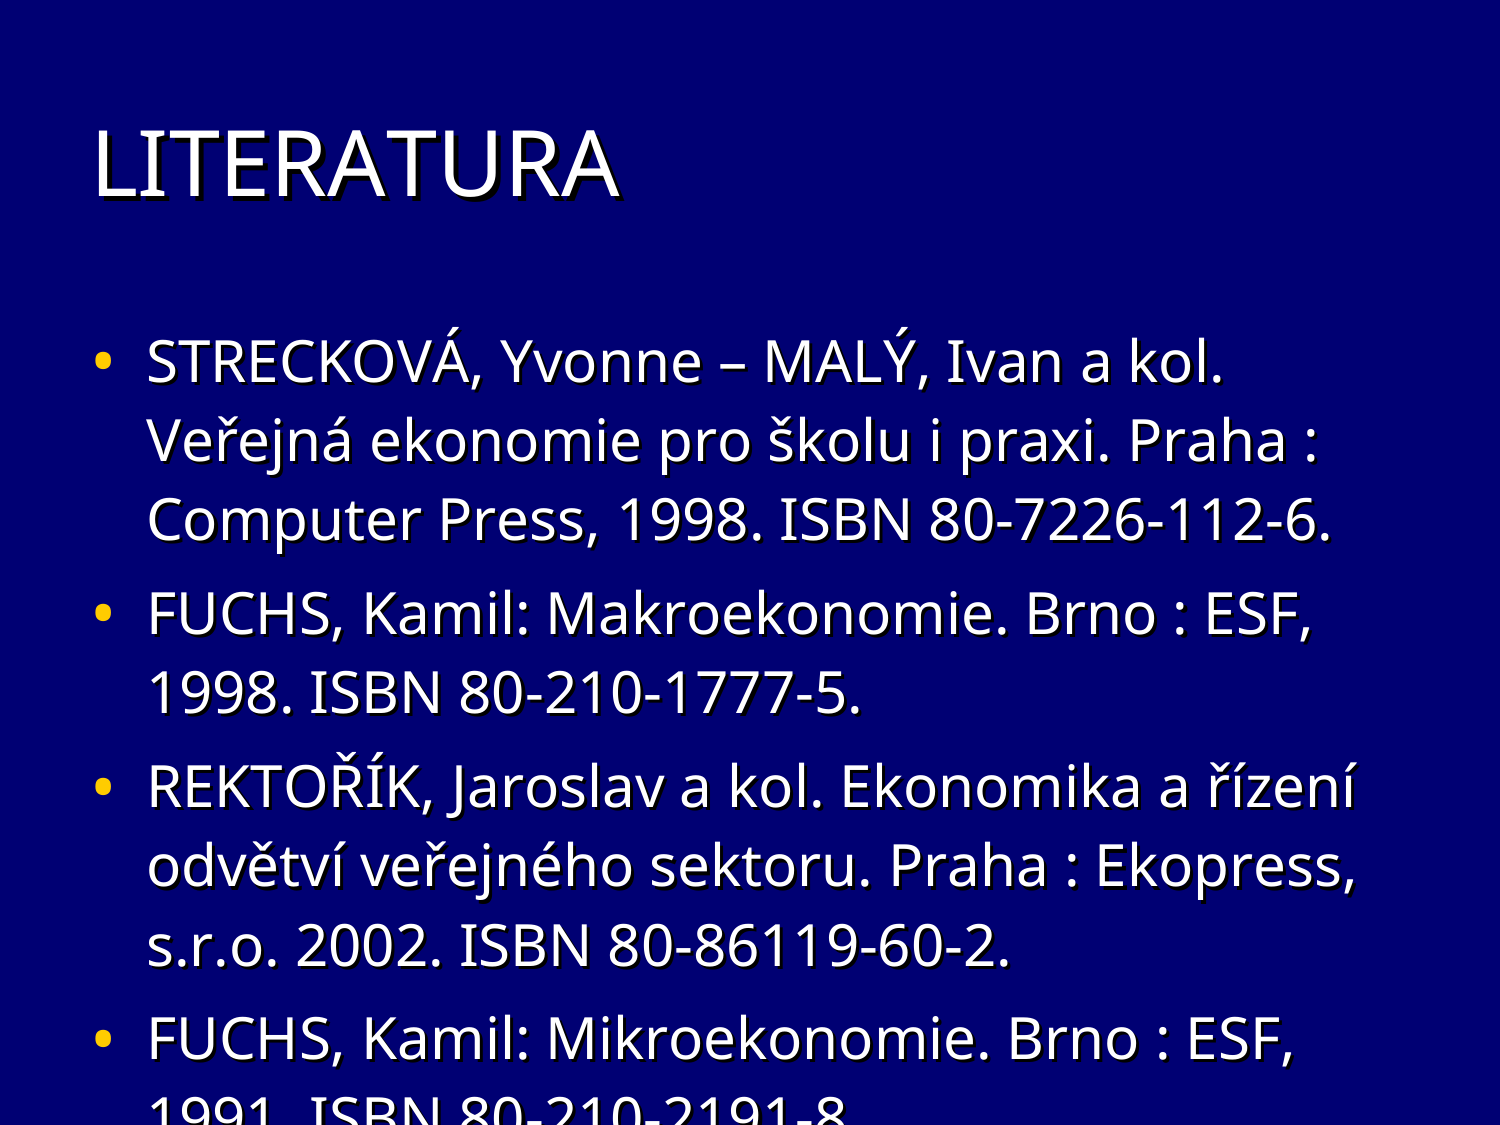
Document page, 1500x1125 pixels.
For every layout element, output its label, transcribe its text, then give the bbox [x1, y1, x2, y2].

list STRECKOVÁ, Yvonne – MALÝ, Ivan a kol. Veřejná ekonomie pro školu i praxi. Praha : Computer Press, 1998. ISBN 80-7226-112-6. FUCHS, Kamil: Makroekonomie. Brno : ESF, 1998. ISBN 80-210-1777-5. REKTOŘÍK, Jaroslav a kol. Ekonomika a řízení odvětví veřejného sektoru. Praha : Ekopress, s.r.o. 2002. ISBN 80-86119-60-2. FUCHS, Kamil: Mikroekonomie. Brno : ESF, 1991. ISBN 80-210-2191-8. [75, 312, 1426, 1125]
title LITERATURA [75, 47, 1426, 276]
